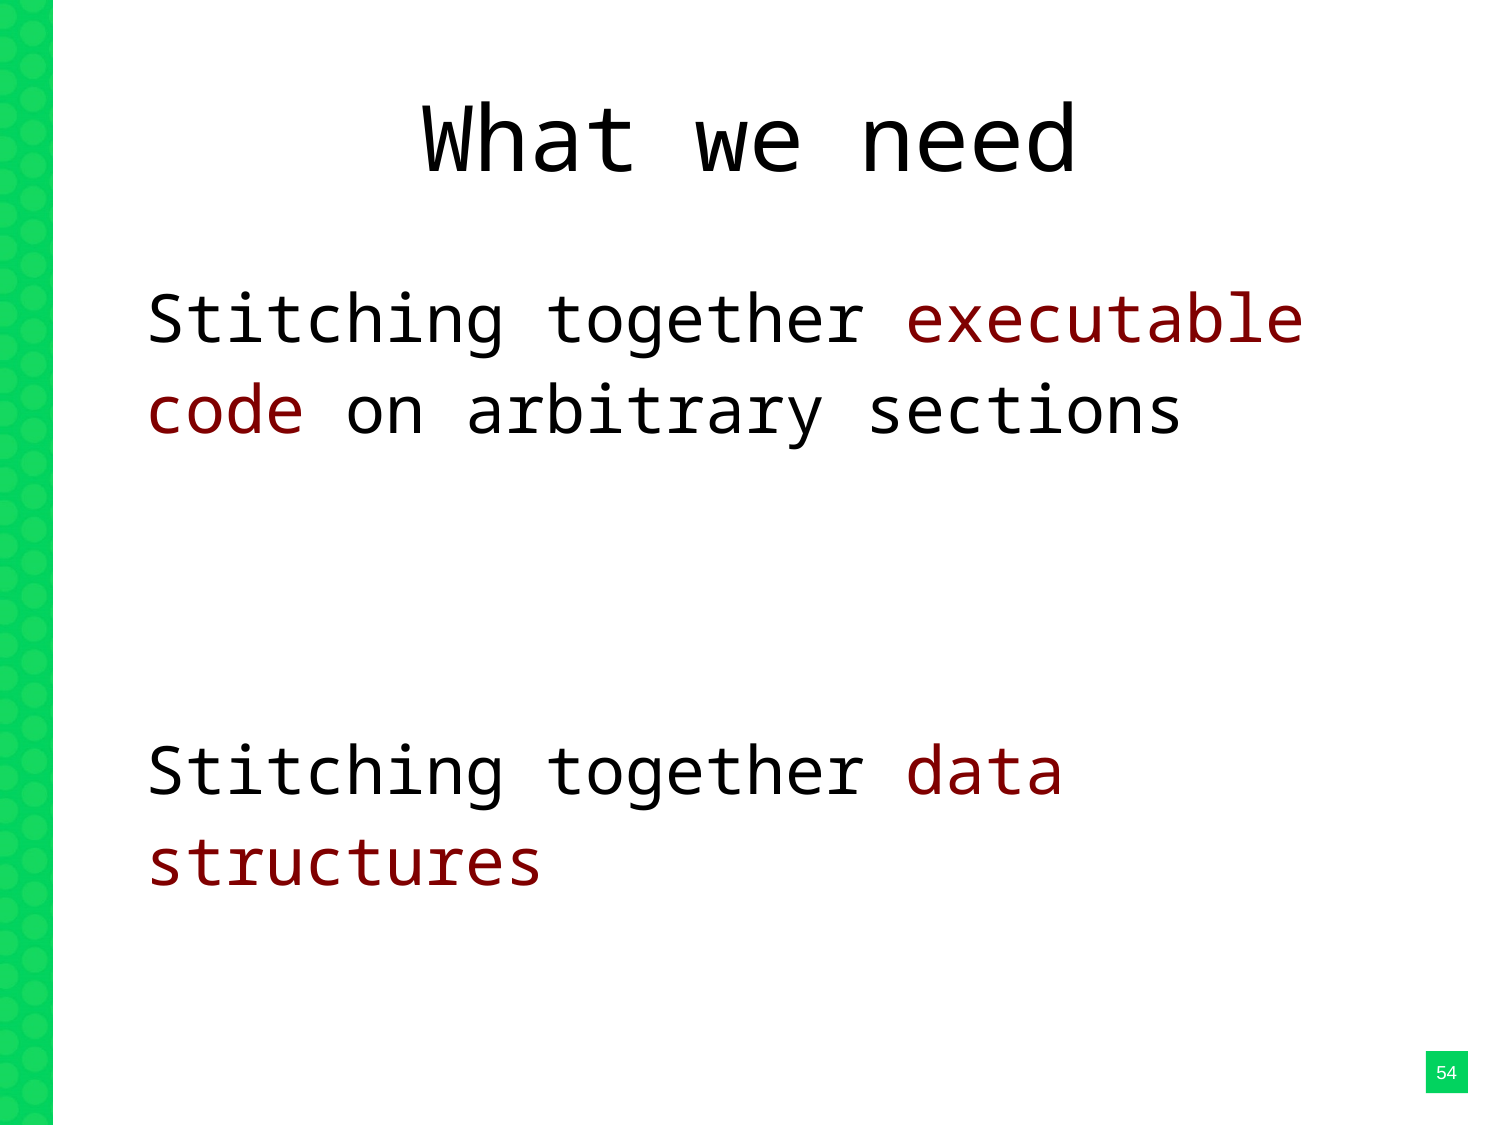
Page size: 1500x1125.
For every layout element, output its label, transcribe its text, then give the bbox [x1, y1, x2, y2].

text_box <number> [1425, 1051, 1468, 1094]
picture [0, 0, 53, 1125]
list Stitching together executable code on arbitrary sections Stitching together data structures [75, 271, 1426, 924]
title What we need [75, 42, 1426, 229]
